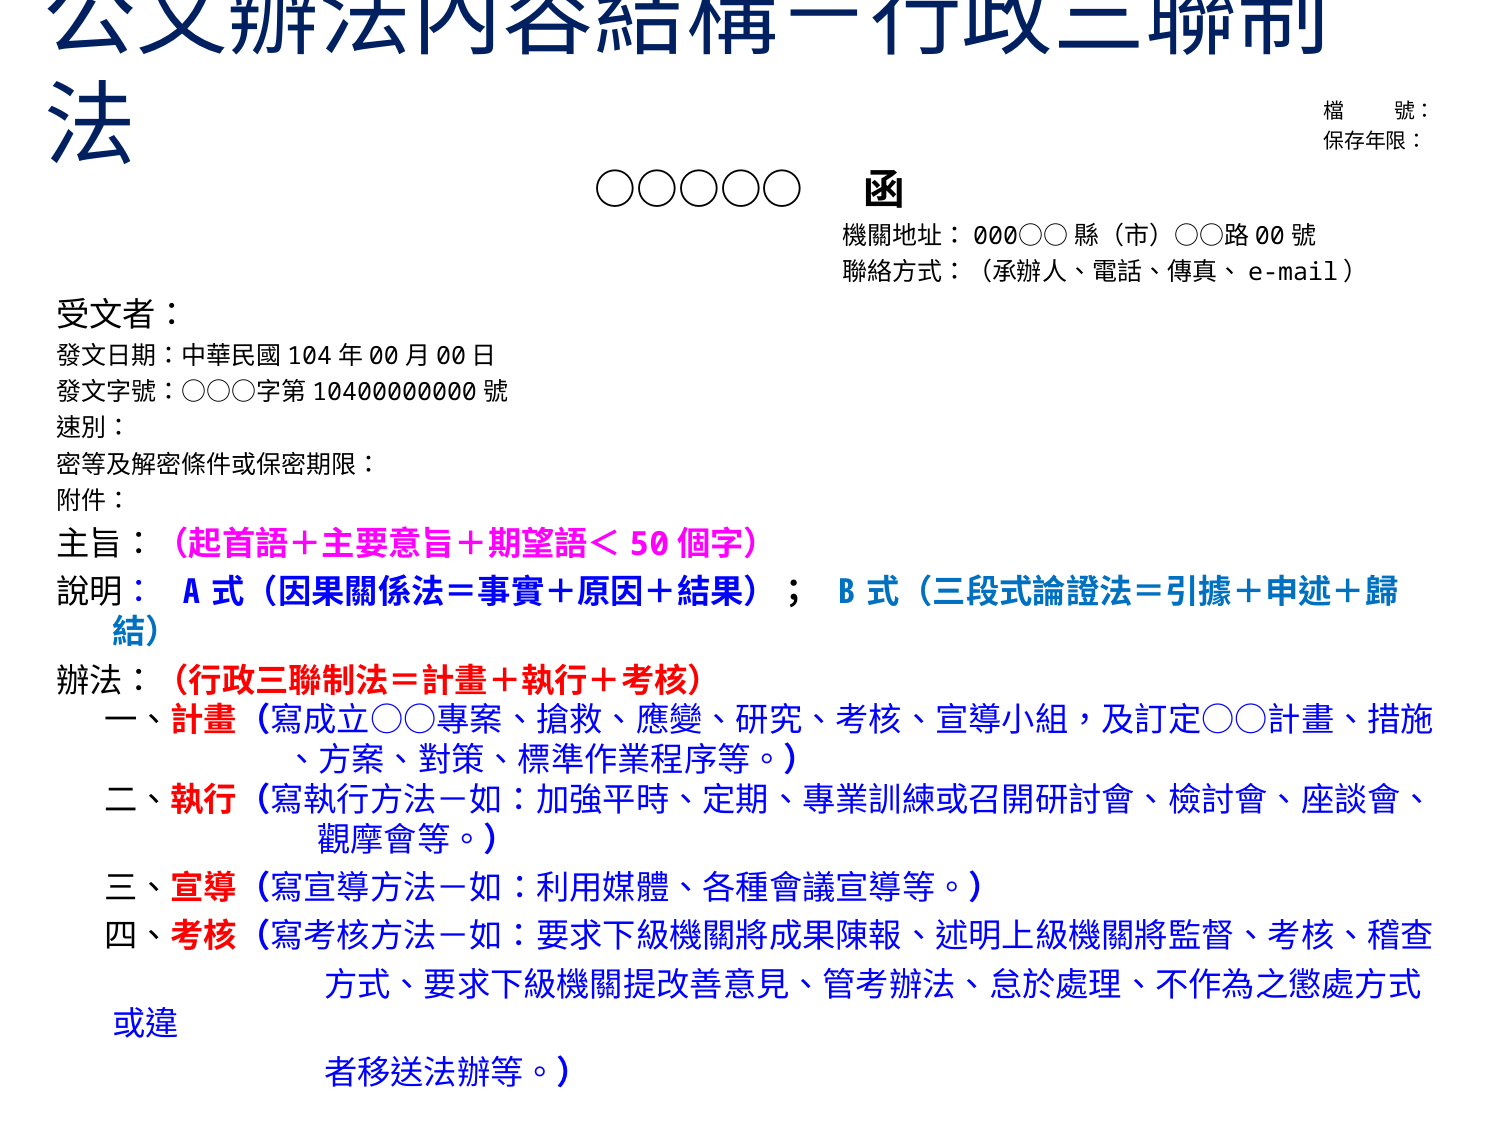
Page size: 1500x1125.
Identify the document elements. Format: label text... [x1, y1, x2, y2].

list 檔 號： 保存年限： ○○○○○ 函 機關地址：000○○縣（市）○○路00號 聯絡方式：（承辦人、電話、傳真、e-mail） 受文者： 發文日期：中華民國104年00月00日 發文字號：○○○字第10400000000號 速別： 密等及解密條件或保密期限： 附件： 主旨：（起首語＋主要意旨＋期望語＜50個字） 說明： A式（因果關係法＝事實＋原因＋結果）； B式（三段式論證法＝引據＋申述＋歸結） 辦法：（行政三聯制法＝計畫＋執行＋考核） 一、計畫（寫成立○○專案、搶救、應變、研究、考核、宣導小組，及訂定○○計畫、措施 、方案、對策、標準作業程序等。） 二、執行（寫執行方法－如：加強平時、定期、專業訓練或召開研討會、檢討會、座談會、 觀摩會等。） 三、宣導（寫宣導方法－如：利用媒體、各種會議宣導等。） 四、考核（寫考核方法－如：要求下級機關將成果陳報、述明上級機關將監督、考核、稽查 方式、要求下級機關提改善意見、管考辦法、怠於處理、不作為之懲處方式或違 者移送法辦等。） [41, 90, 1459, 1125]
title 公文辦法內容結構－行政三聯制法 [29, 18, 1436, 114]
